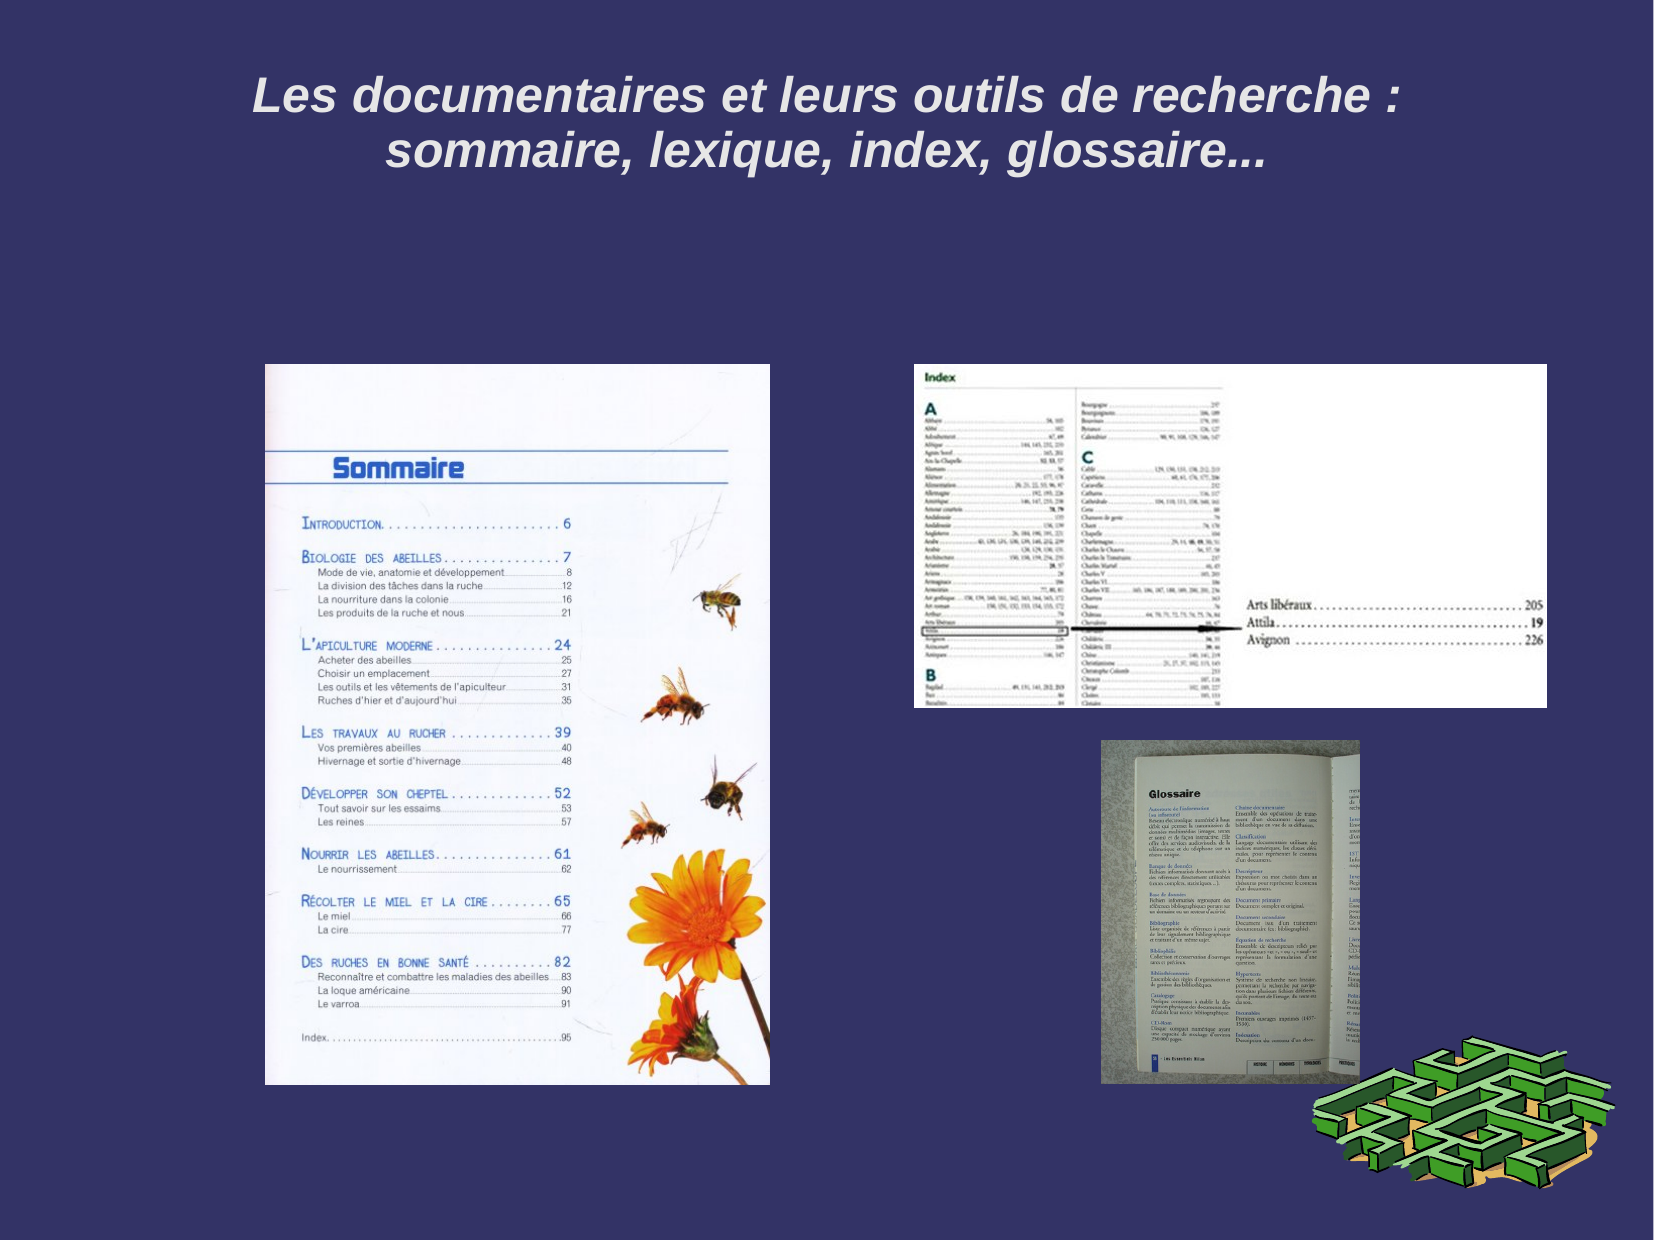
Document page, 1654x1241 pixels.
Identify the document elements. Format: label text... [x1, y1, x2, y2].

picture [265, 364, 770, 1085]
title Les documentaires et leurs outils de recherche : sommaire, lexique, index, glossaire... [121, 19, 1534, 227]
picture [1101, 740, 1360, 1084]
picture [914, 364, 1547, 708]
